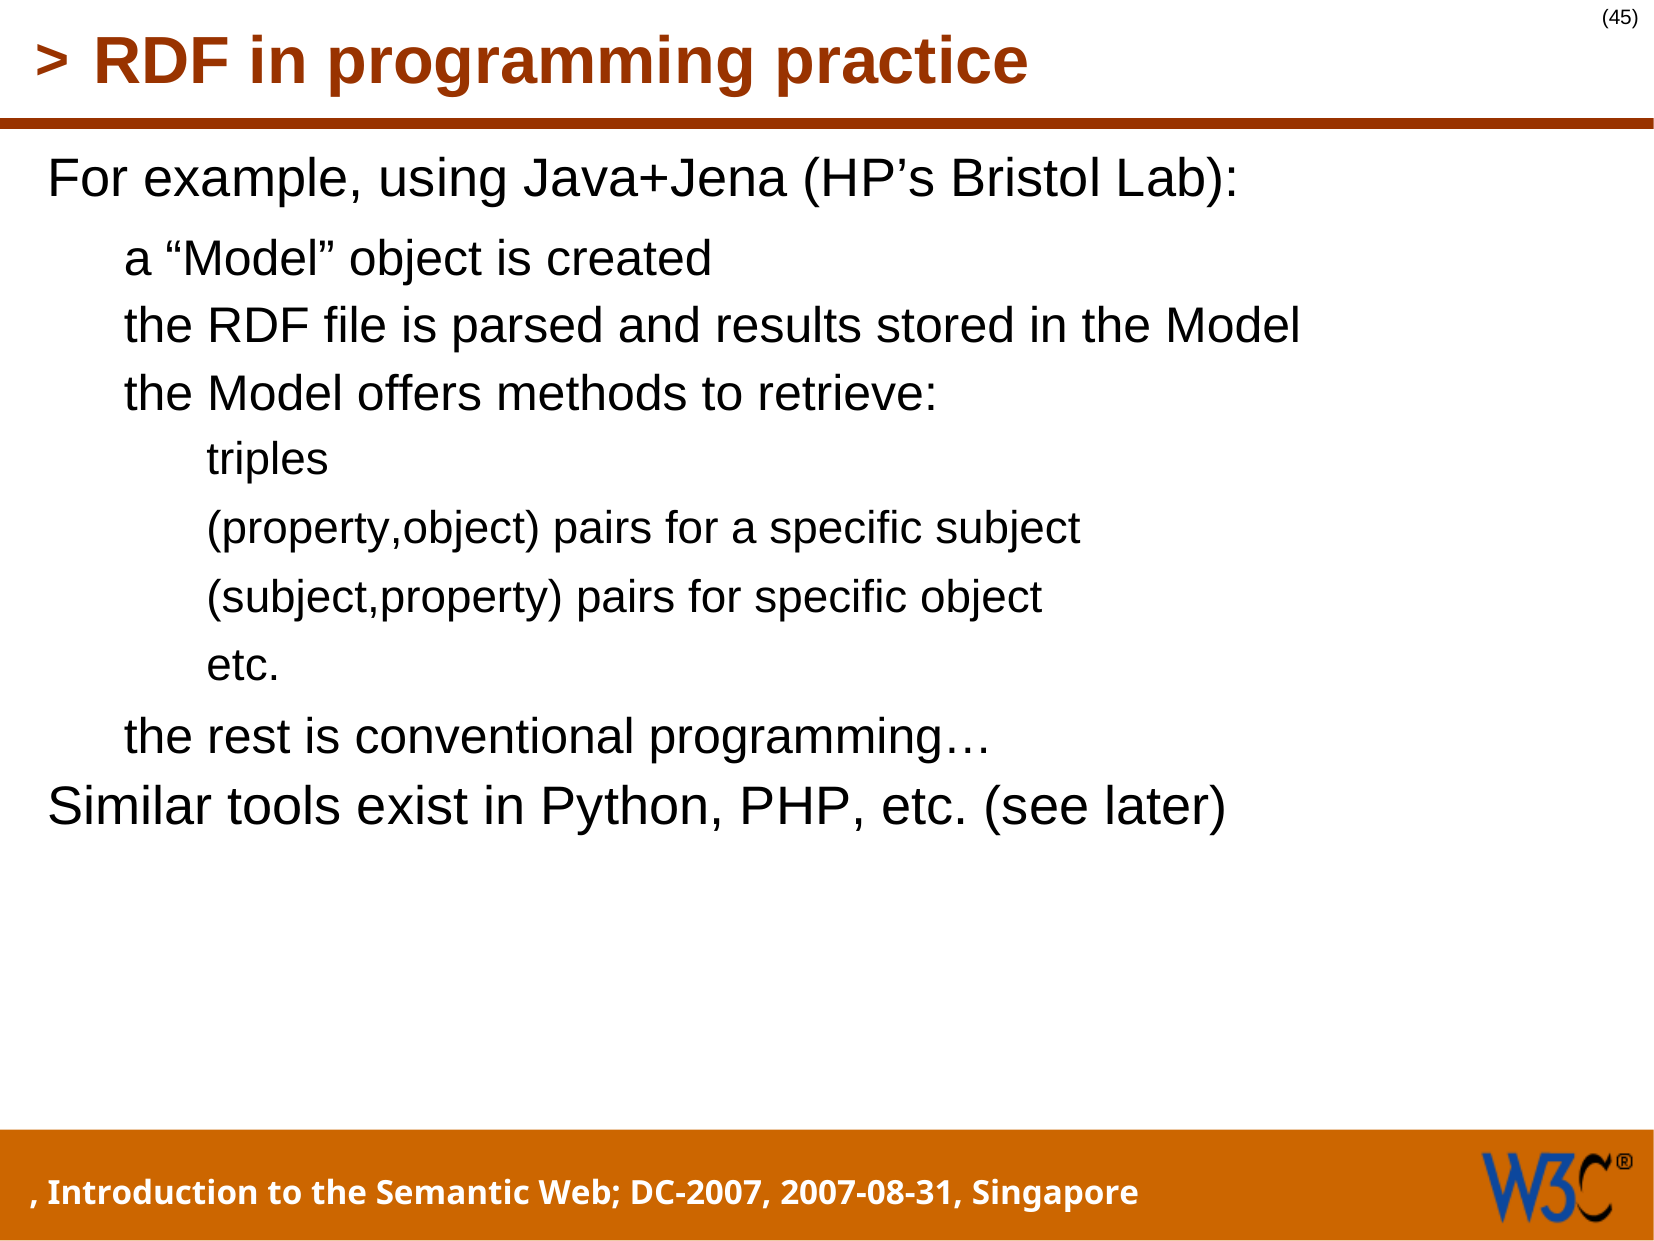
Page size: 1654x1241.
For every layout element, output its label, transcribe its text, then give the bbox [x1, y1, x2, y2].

title RDF in programming practice [93, 7, 1493, 111]
picture [1477, 1149, 1639, 1228]
list For example, using Java+Jena (HP’s Bristol Lab): a “Model” object is created the RDF file is parsed and results stored in the Model the Model offers methods to retrieve: triples (property,object) pairs for a specific subject (subject,property) pairs for specific object etc. the rest is conventional programming… Similar tools exist in Python, PHP, etc. (see later) [29, 147, 1624, 1119]
